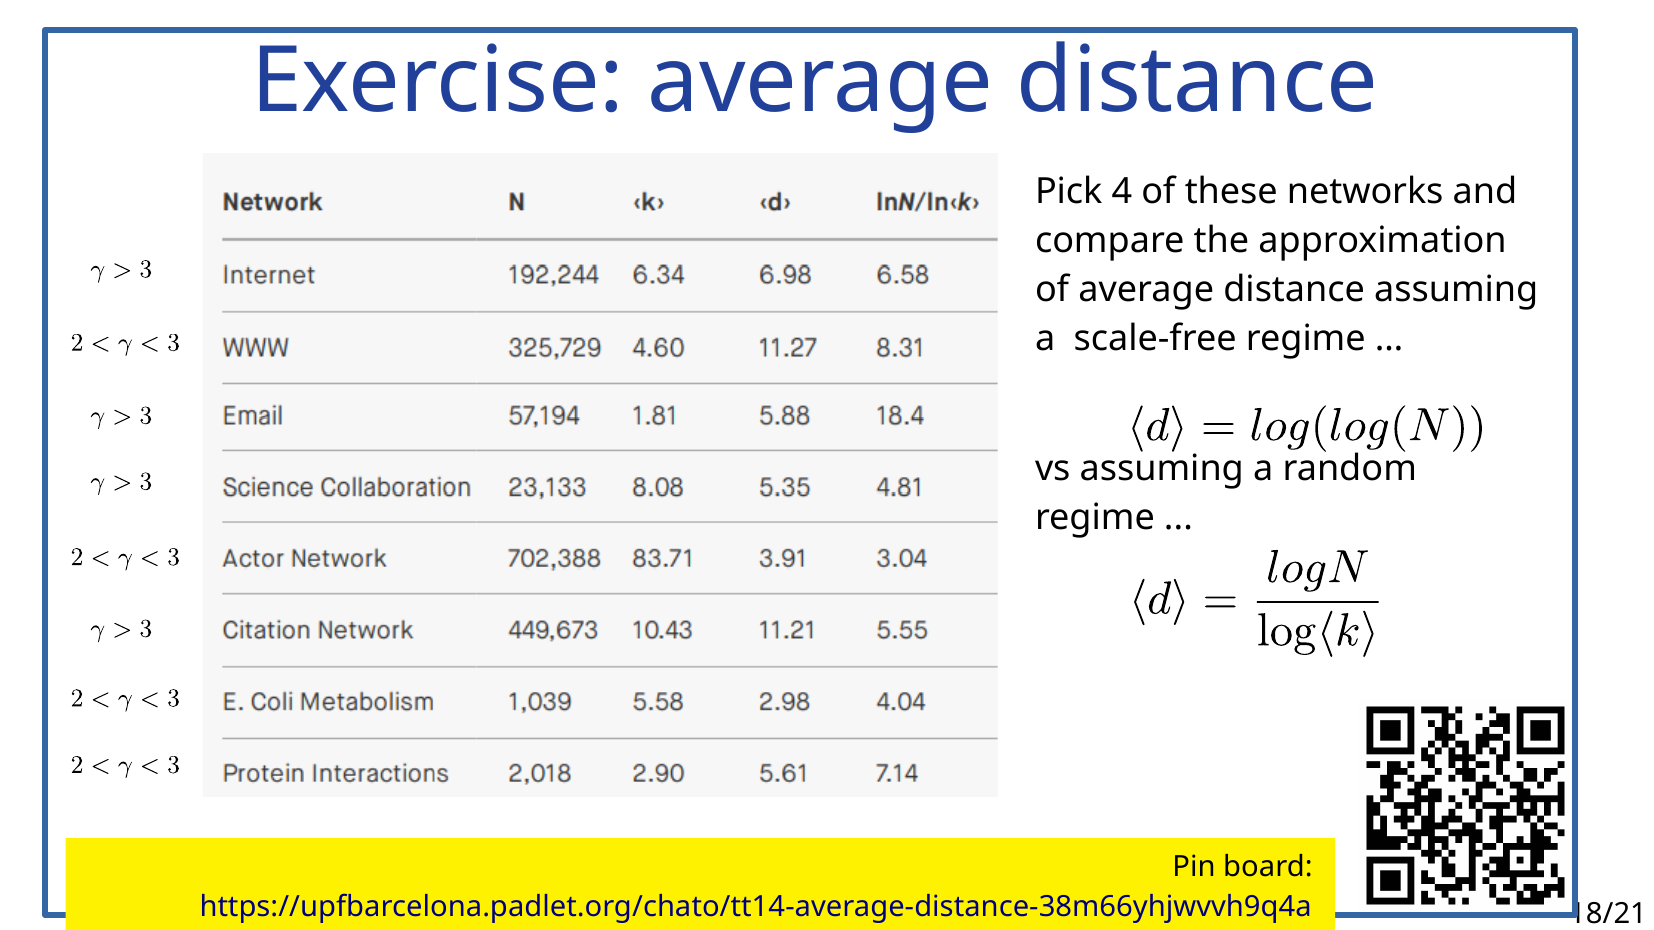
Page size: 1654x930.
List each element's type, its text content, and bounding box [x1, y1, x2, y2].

text_box Pin board: https://upfbarcelona.padlet.org/chato/tt14-average-distance-38m66yhjwvvh9q4a [65, 838, 1336, 909]
list Pick 4 of these networks and compare the approximation of average distance assuming a scale-free regime … vs assuming a random regime ... [1035, 165, 1546, 583]
picture [1359, 699, 1572, 912]
picture [1125, 403, 1489, 454]
text_box [90, 472, 153, 496]
text_box [90, 260, 153, 283]
picture [70, 689, 181, 712]
text_box [90, 619, 153, 643]
picture [70, 334, 181, 356]
title Exercise: average distance [70, 11, 1560, 141]
picture [1127, 548, 1381, 659]
picture [202, 153, 998, 797]
text_box [90, 406, 153, 430]
picture [70, 756, 181, 778]
picture [70, 548, 181, 571]
